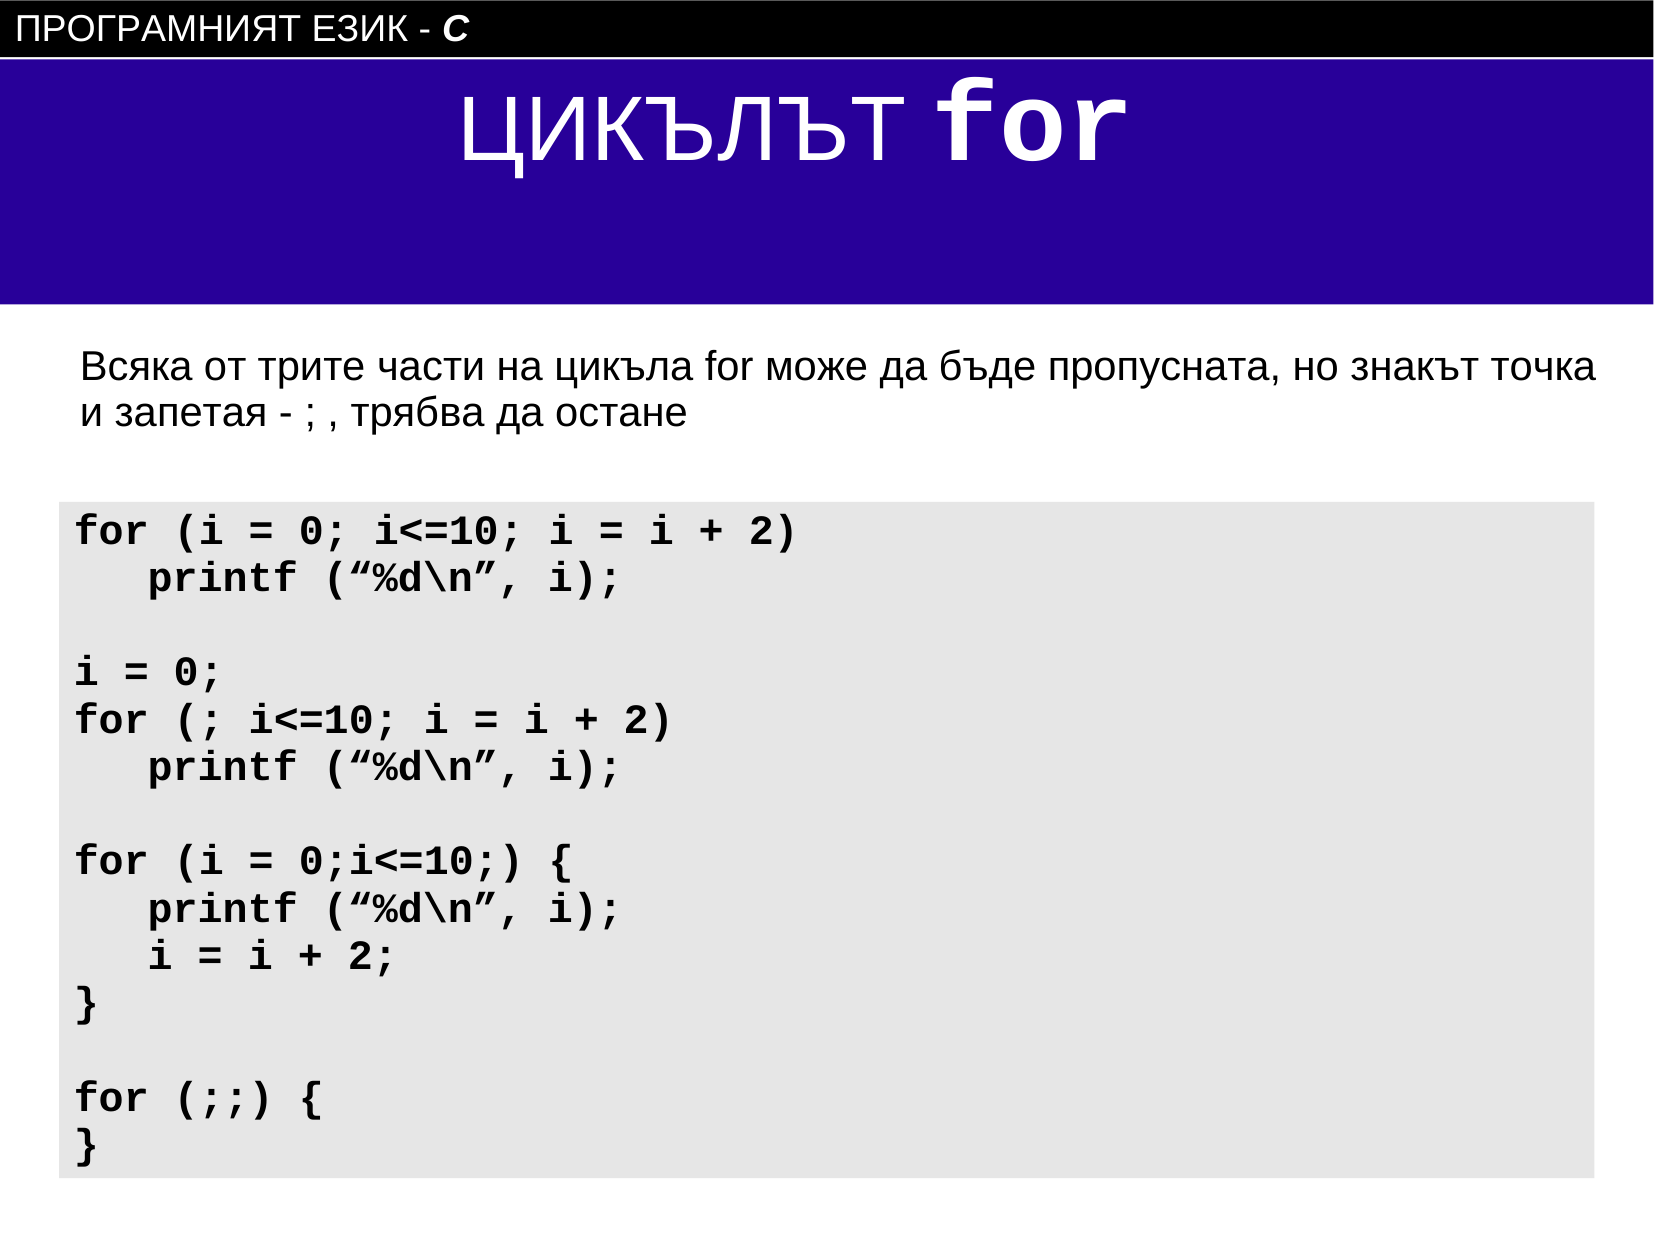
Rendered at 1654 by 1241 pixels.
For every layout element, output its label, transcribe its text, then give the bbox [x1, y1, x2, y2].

text_box for (i = 0; i<=10; i = i + 2) printf (“%d\n”, i); i = 0; for (; i<=10; i = i + 2) printf (“%d\n”, i); for (i = 0;i<=10;) { printf (“%d\n”, i); i = i + 2; } for (;;) { } [59, 501, 1595, 1179]
text_box ЦИКЪЛЪТ for [0, 59, 1654, 305]
text_box Всяка от трите части на цикъла for може да бъде пропусната, но знакът точка и запетая - ; , трябва да остане [29, 335, 1625, 443]
text_box ПРОГРАМНИЯT ЕЗИК - С [0, 0, 1654, 58]
